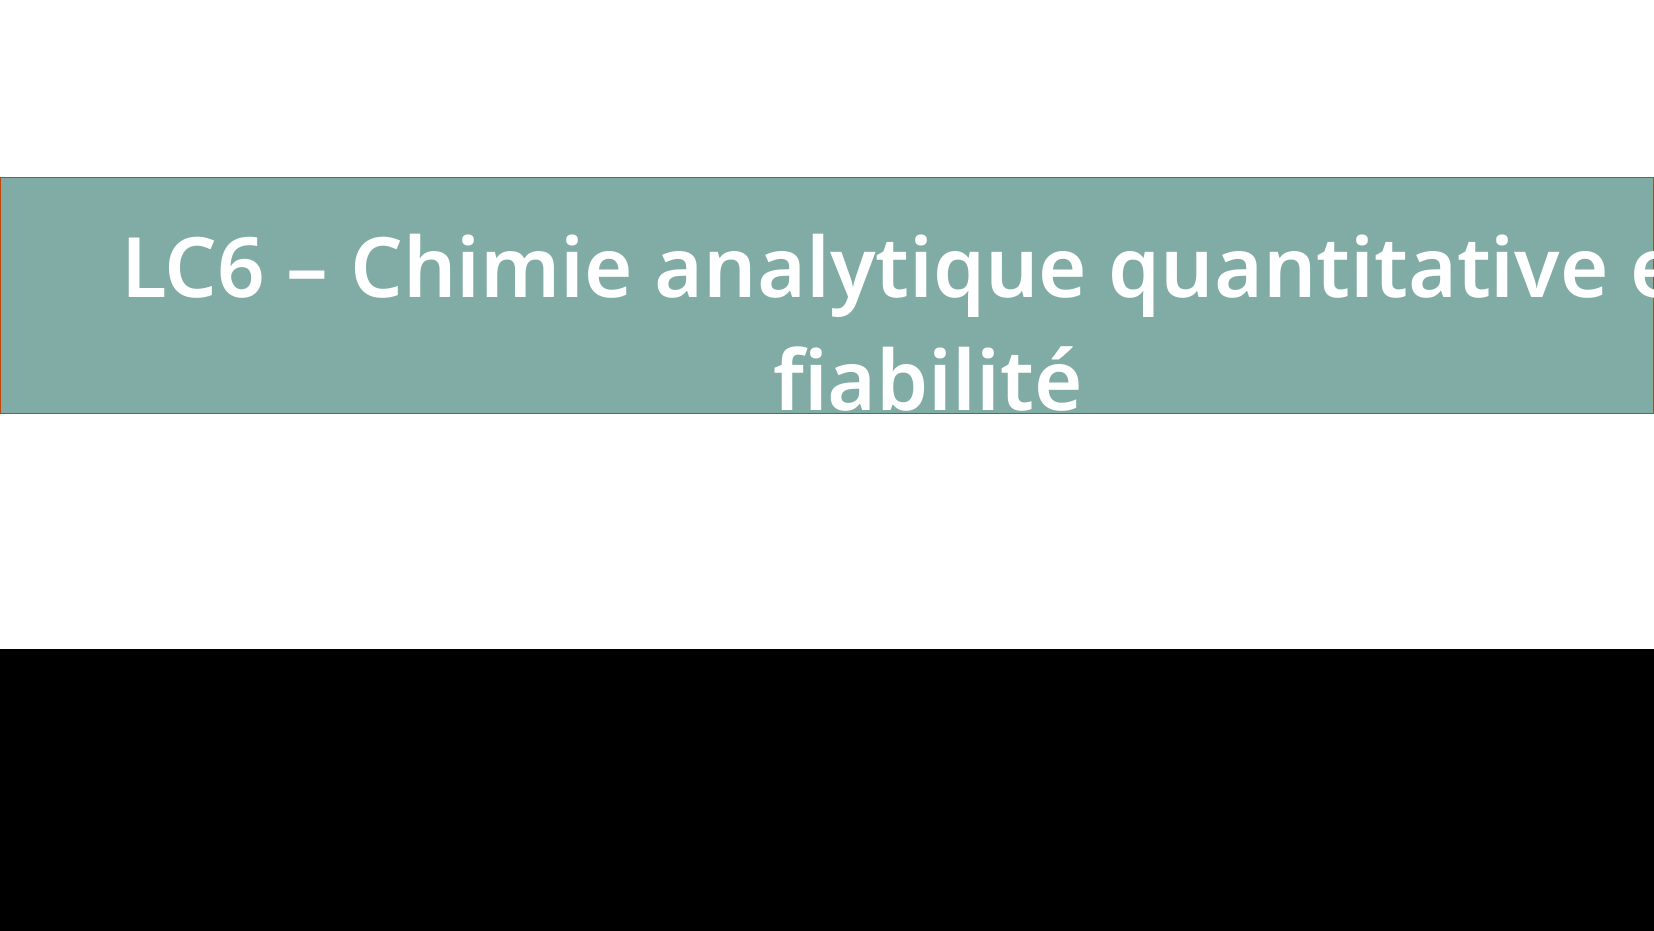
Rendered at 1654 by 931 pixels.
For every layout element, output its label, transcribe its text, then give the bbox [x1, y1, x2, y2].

text_box [1645, 277, 1654, 289]
text_box [1645, 259, 1654, 269]
text_box LC6 – Chimie analytique quantitative et fiabilité [106, 200, 1560, 408]
text_box [0, 177, 1654, 414]
text_box [0, 649, 1654, 931]
